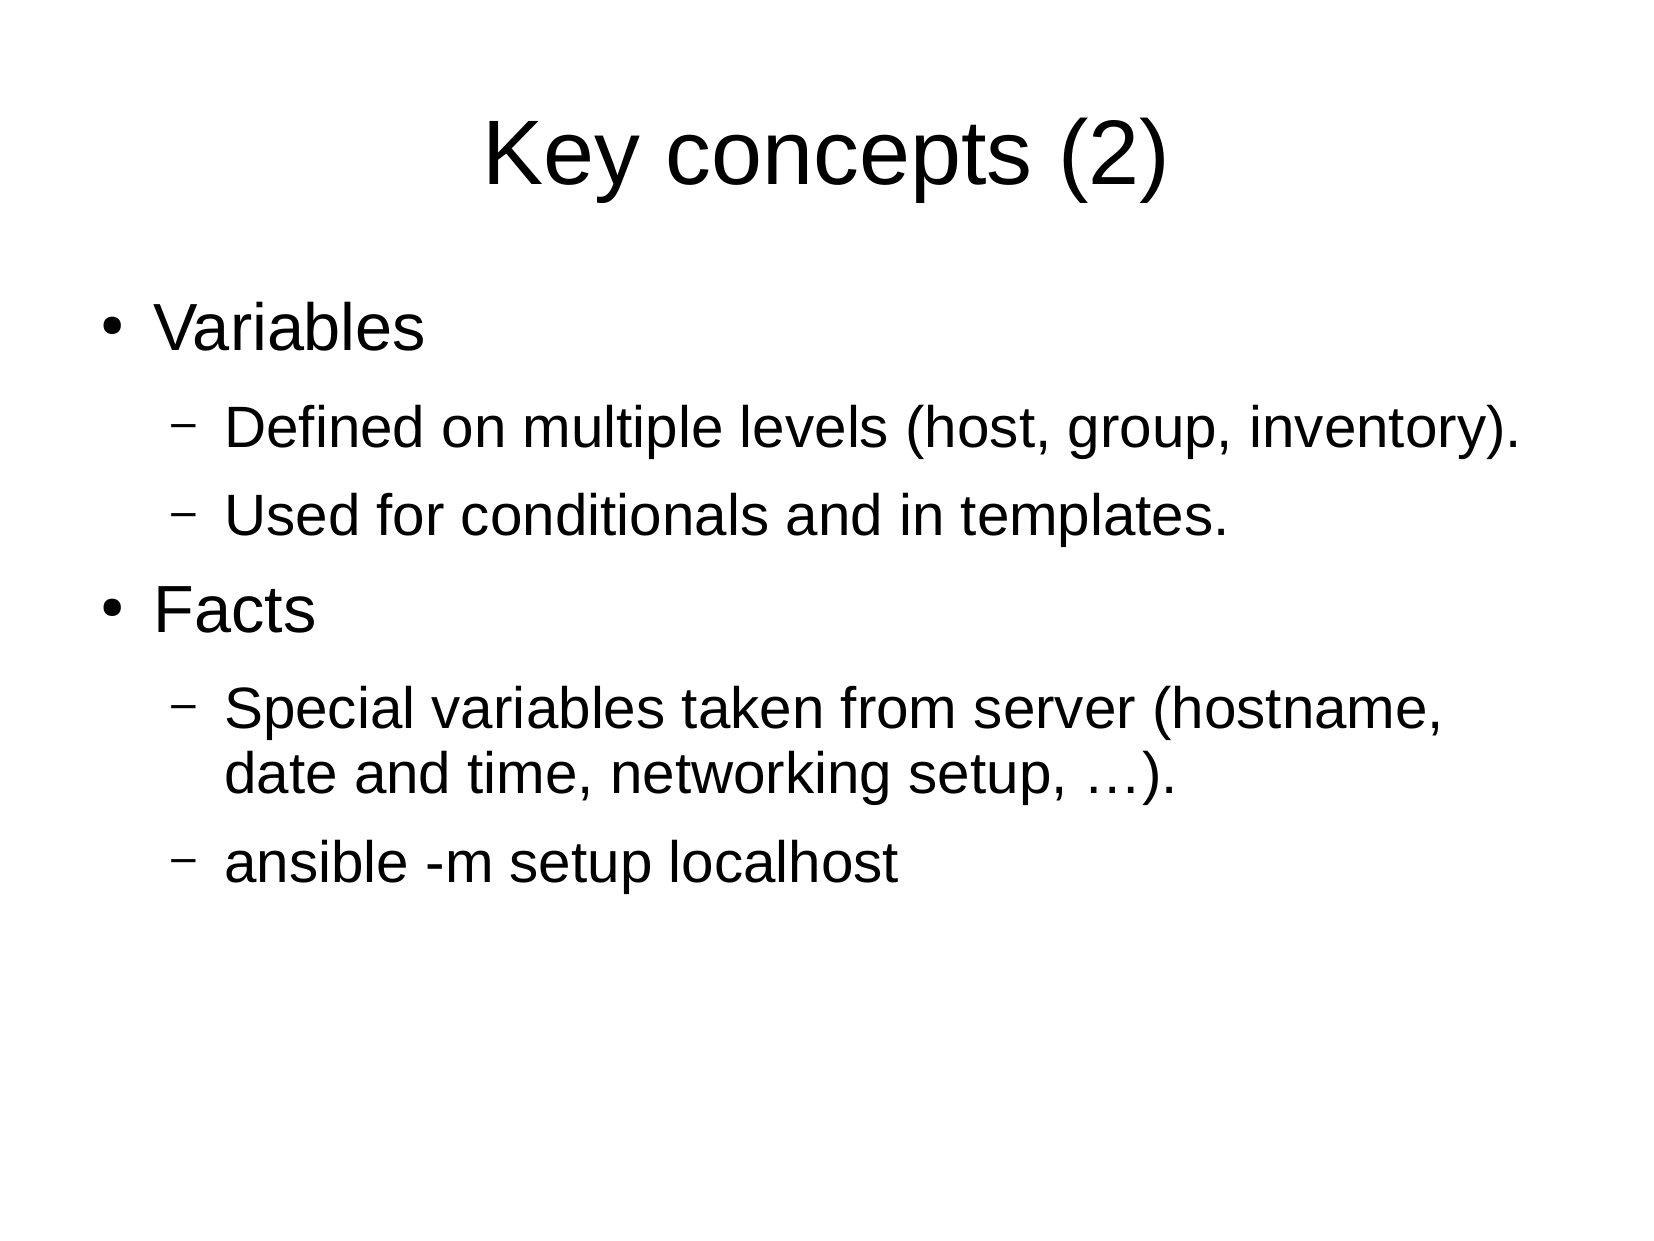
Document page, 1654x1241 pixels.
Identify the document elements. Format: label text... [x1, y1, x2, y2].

list Variables Defined on multiple levels (host, group, inventory). Used for conditionals and in templates. Facts Special variables taken from server (hostname, date and time, networking setup, …). ansible -m setup localhost [82, 290, 1571, 1010]
title Key concepts (2) [82, 49, 1571, 257]
